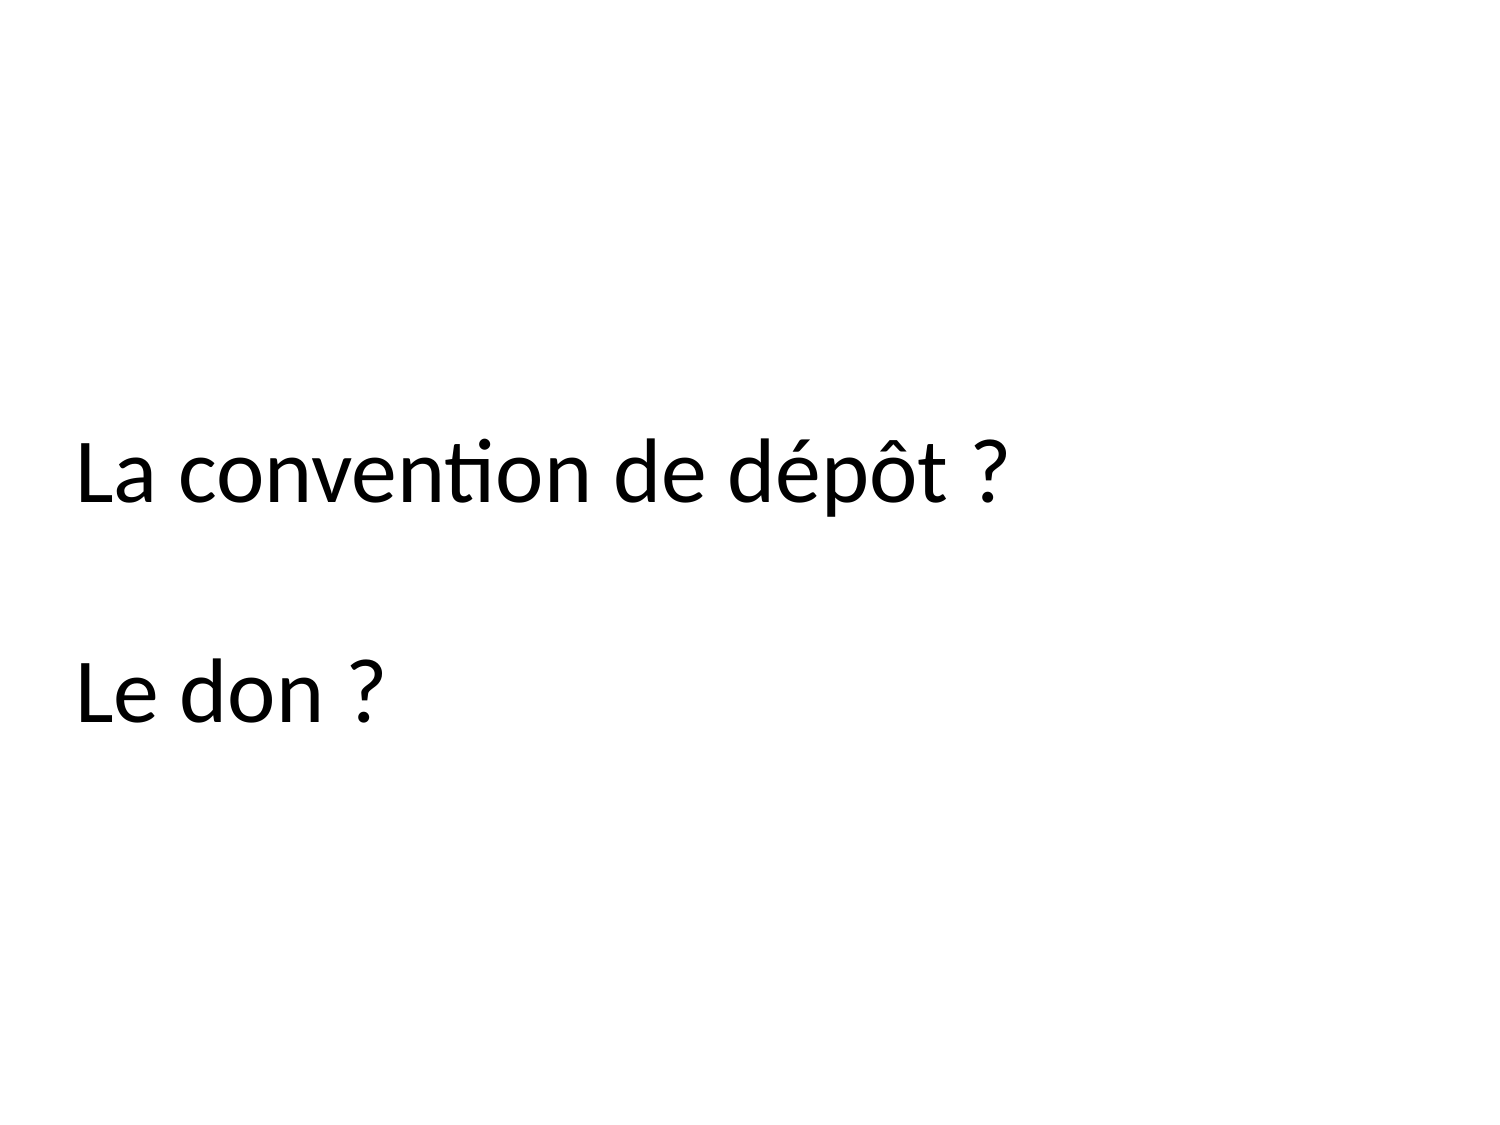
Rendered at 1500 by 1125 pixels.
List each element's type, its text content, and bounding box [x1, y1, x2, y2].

title La convention de dépôt ? Le don ? [75, 45, 1425, 1106]
